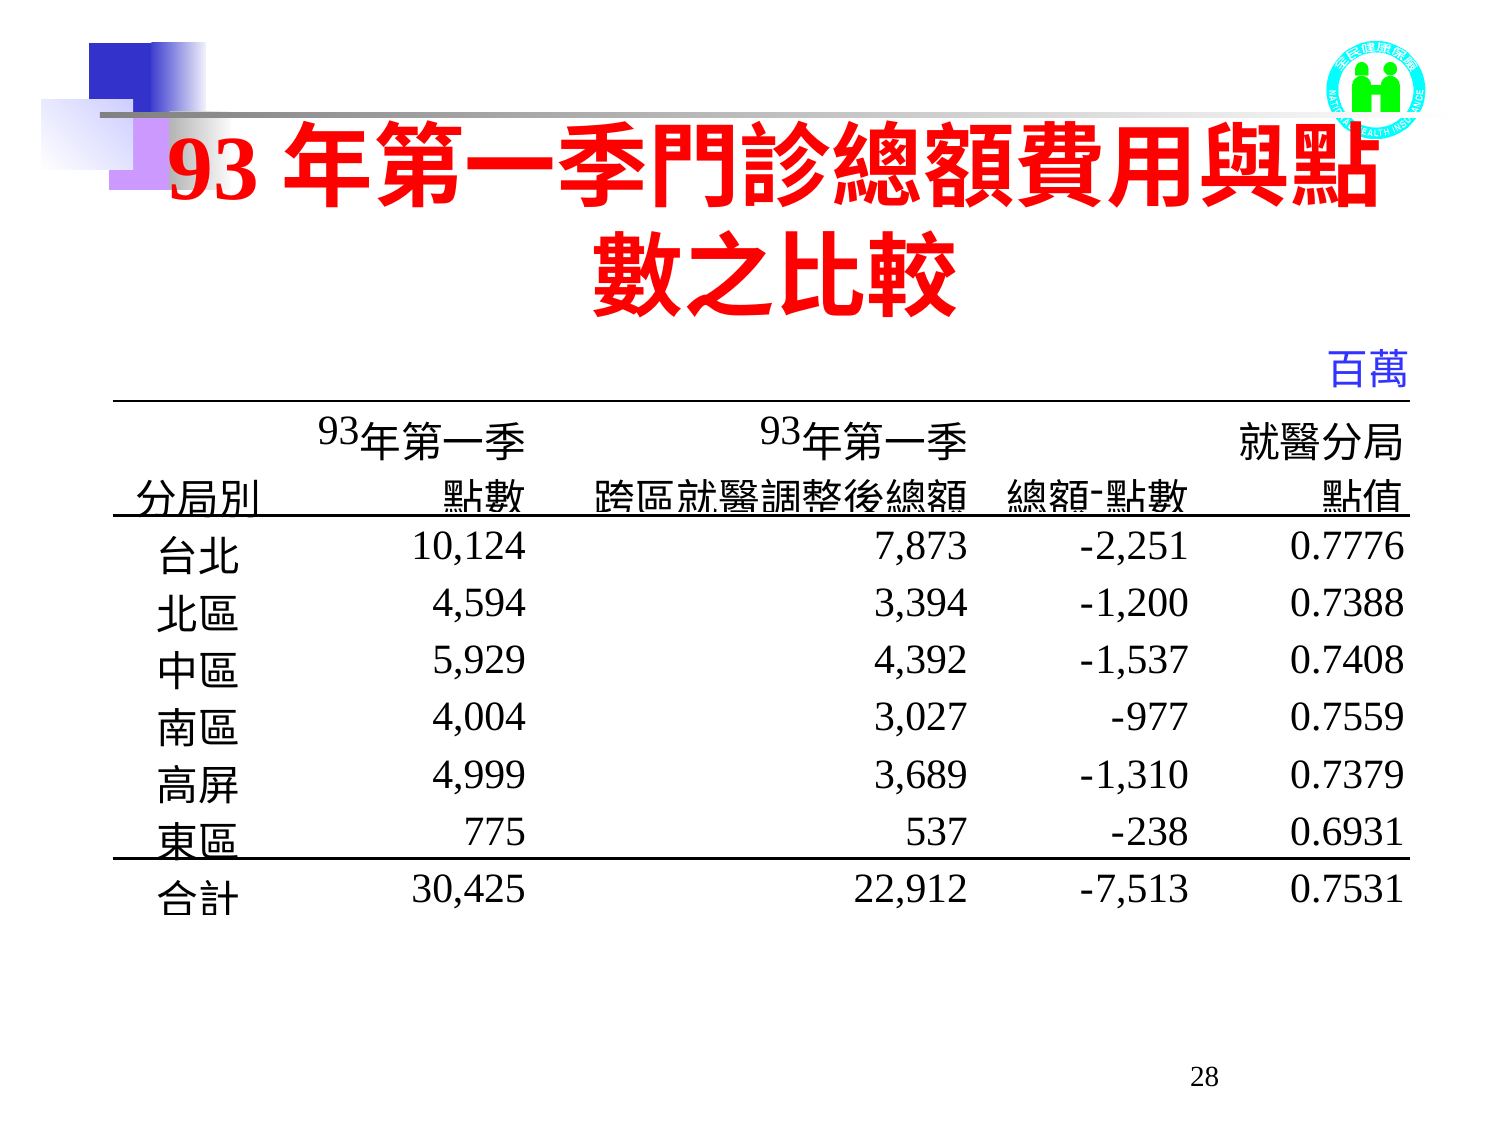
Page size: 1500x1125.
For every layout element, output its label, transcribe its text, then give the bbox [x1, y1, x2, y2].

title 93年第一季門診總額費用與點數之比較 [112, 99, 1438, 300]
text_box [1175, 1050, 1488, 1125]
chart [112, 399, 1413, 918]
text_box 百萬 [1311, 334, 1426, 400]
